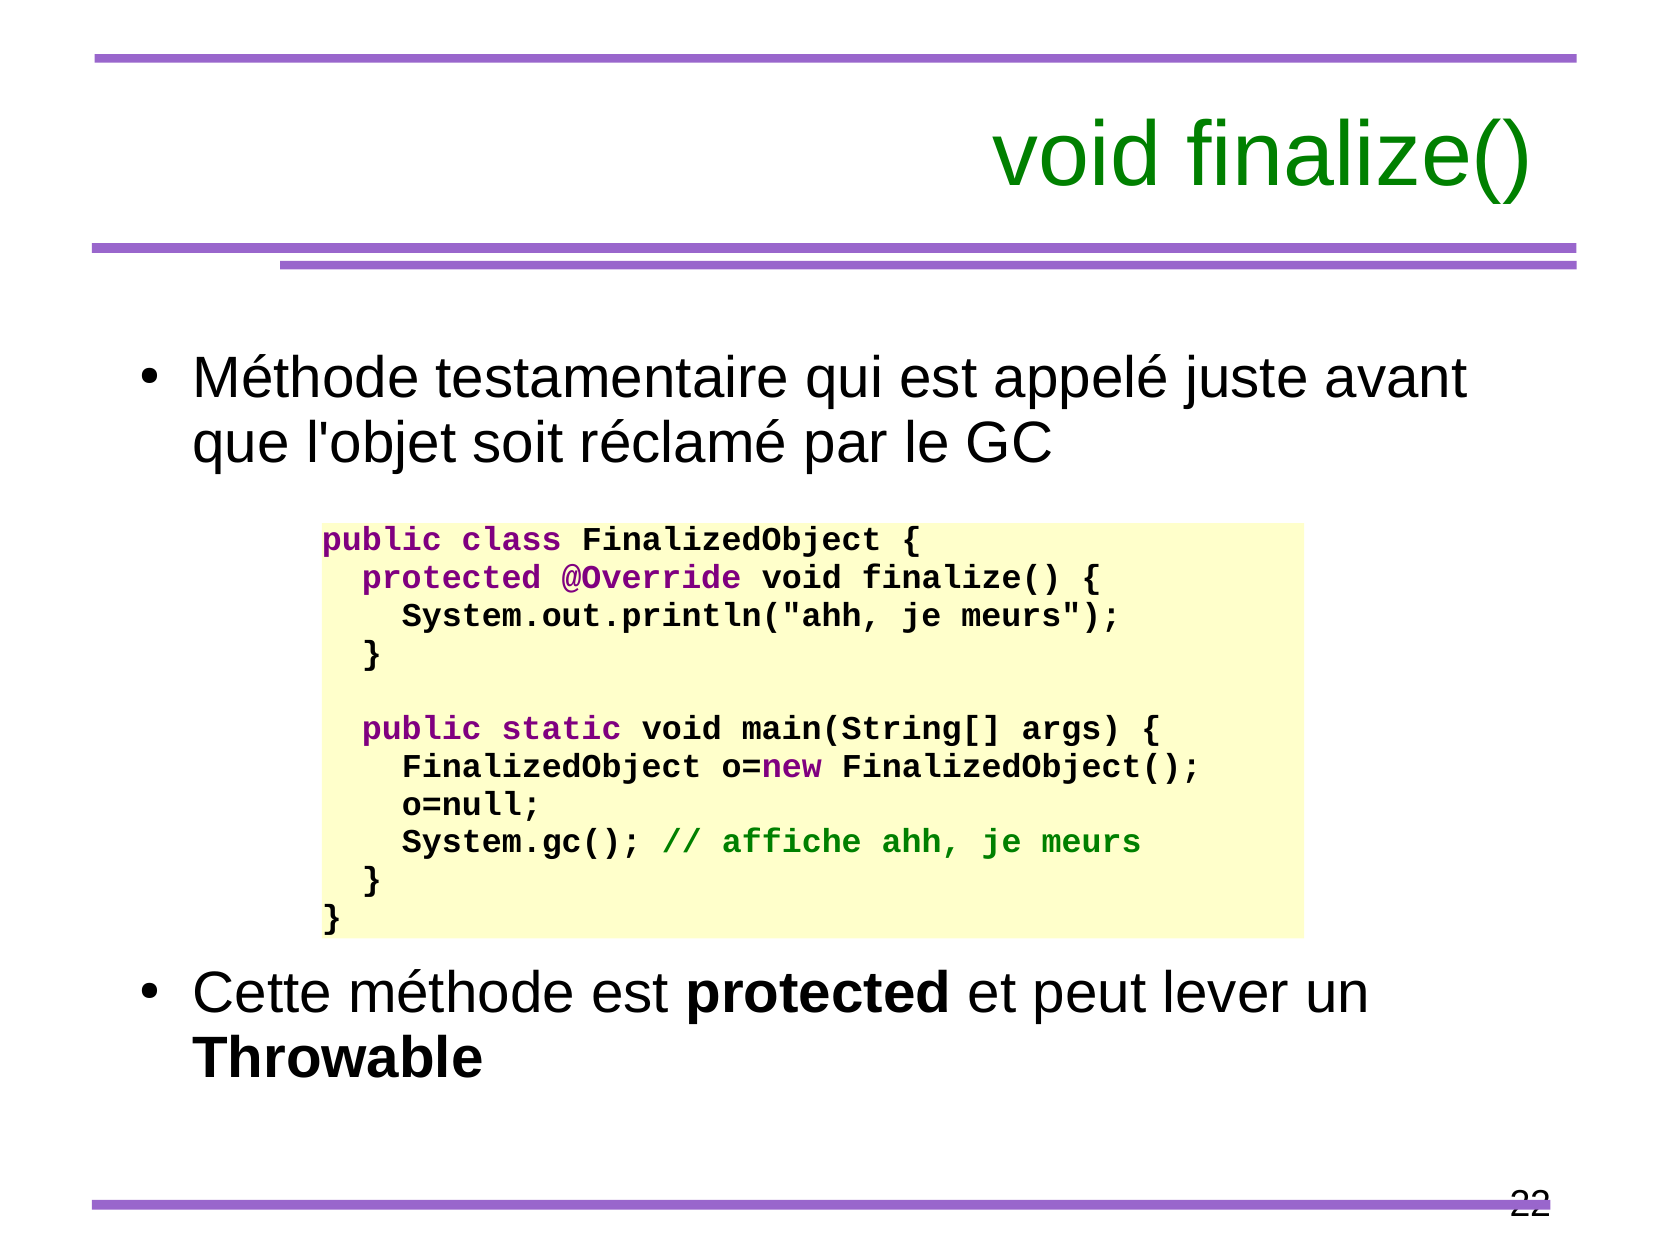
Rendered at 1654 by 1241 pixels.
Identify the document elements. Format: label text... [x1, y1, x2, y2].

list Méthode testamentaire qui est appelé juste avant que l'objet soit réclamé par le GC Cette méthode est protected et peut lever un Throwable [121, 344, 1534, 1147]
title void finalize() [121, 49, 1534, 257]
text_box public class FinalizedObject { protected @Override void finalize() { System.out.println("ahh, je meurs"); } public static void main(String[] args) { FinalizedObject o=new FinalizedObject(); o=null; System.gc(); // affiche ahh, je meurs } } [321, 523, 1305, 939]
